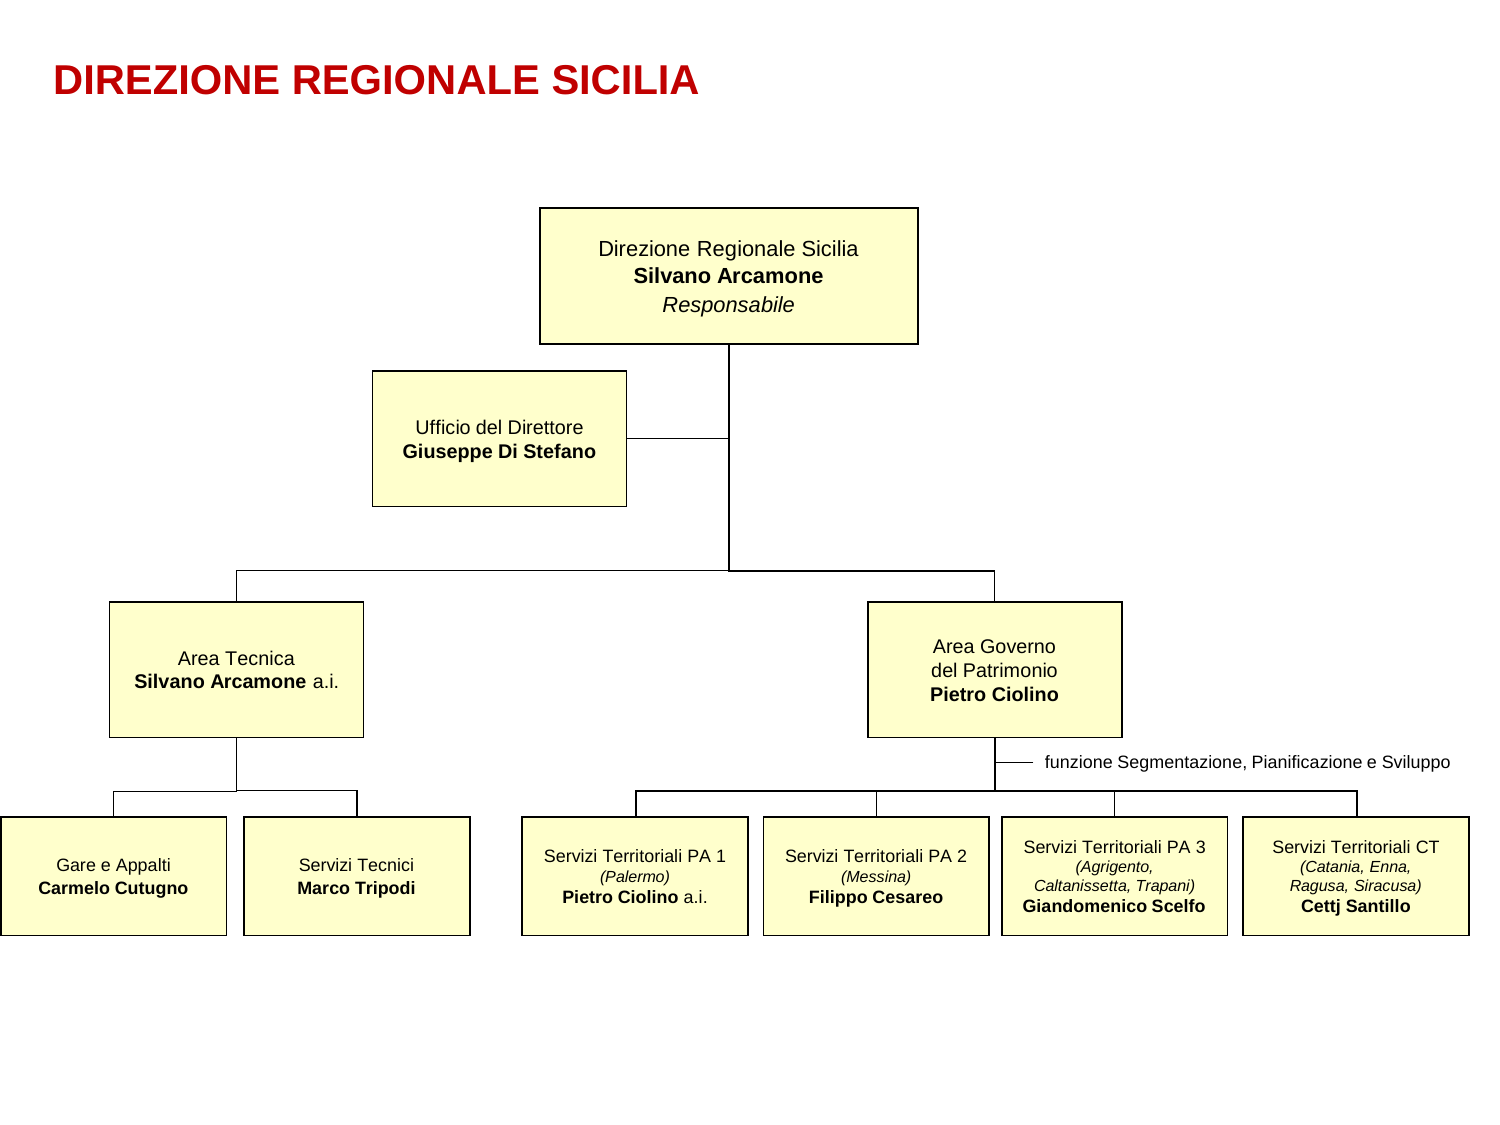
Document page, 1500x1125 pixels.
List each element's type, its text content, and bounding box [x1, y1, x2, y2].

text_box DIREZIONE REGIONALE SICILIA [38, 45, 1500, 128]
picture [0, 207, 1500, 937]
